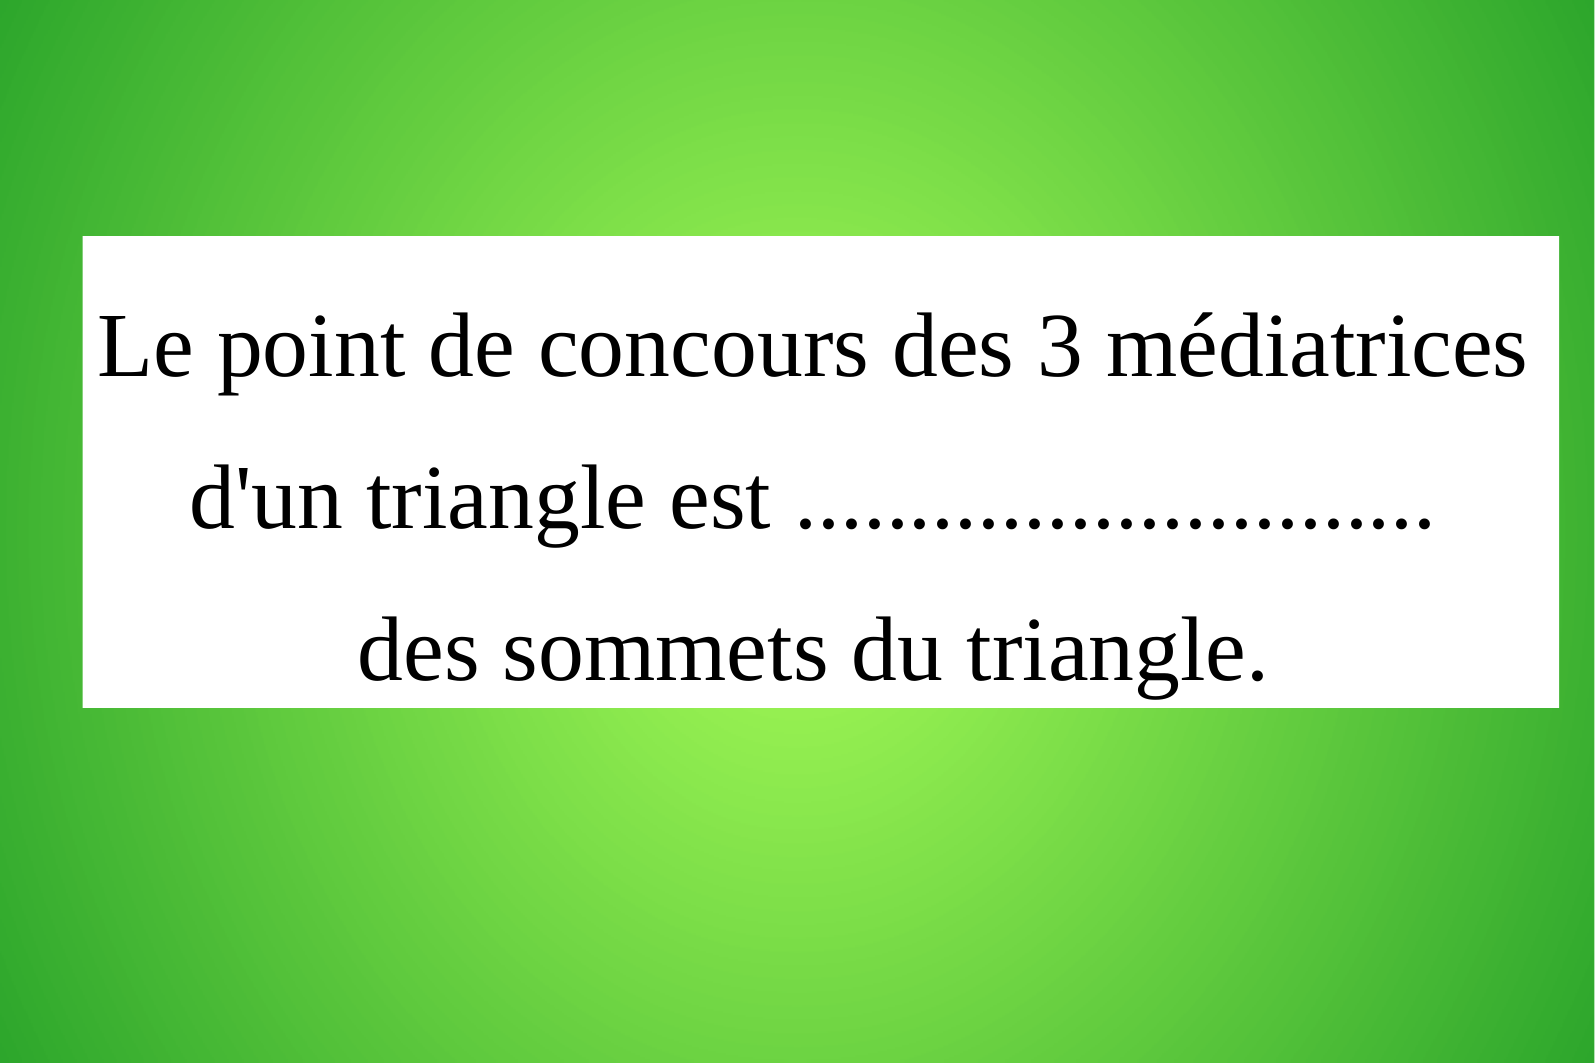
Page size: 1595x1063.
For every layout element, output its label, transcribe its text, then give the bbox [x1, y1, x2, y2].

text_box Le point de concours des 3 médiatrices d'un triangle est ............................ des sommets du triangle. [82, 236, 1560, 701]
picture [0, 0, 1595, 1063]
